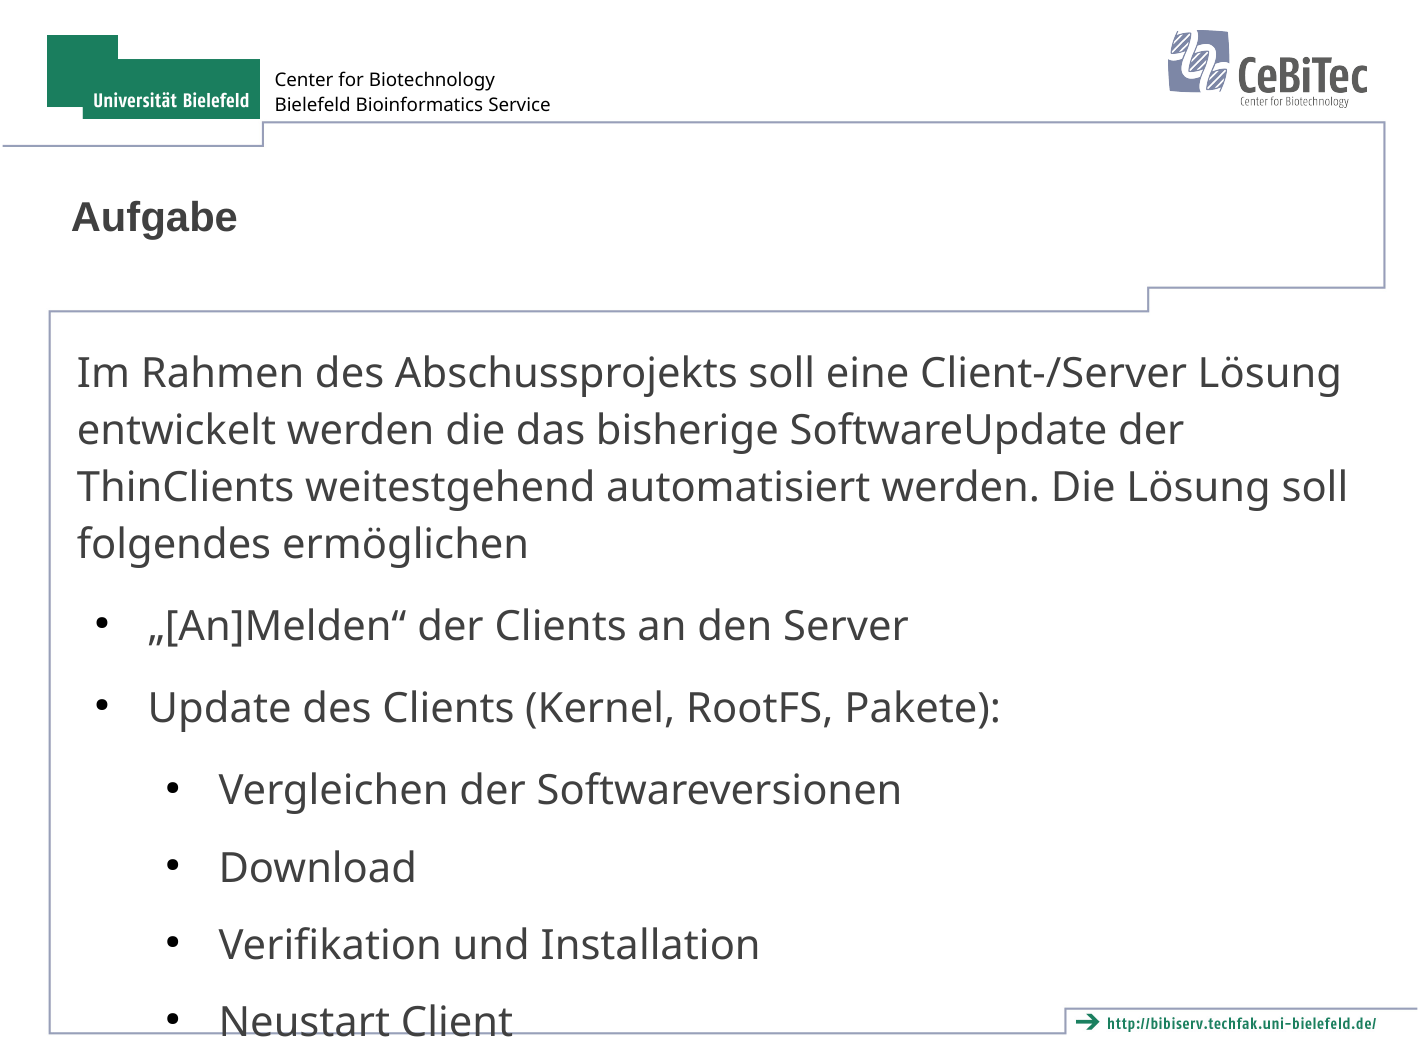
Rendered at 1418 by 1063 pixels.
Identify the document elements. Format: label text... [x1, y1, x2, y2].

picture [2, 3, 1418, 1063]
list Im Rahmen des Abschussprojekts soll eine Client-/Server Lösung entwickelt werden die das bisherige SoftwareUpdate der ThinClients weitestgehend automatisiert werden. Die Lösung soll folgendes ermöglichen „[An]Melden“ der Clients an den Server Update des Clients (Kernel, RootFS, Pakete): Vergleichen der Softwareversionen Download Verifikation und Installation Neustart Client Status der „angemeldeten“ Clients [76, 342, 1375, 1011]
title Aufgabe [70, 159, 1359, 275]
